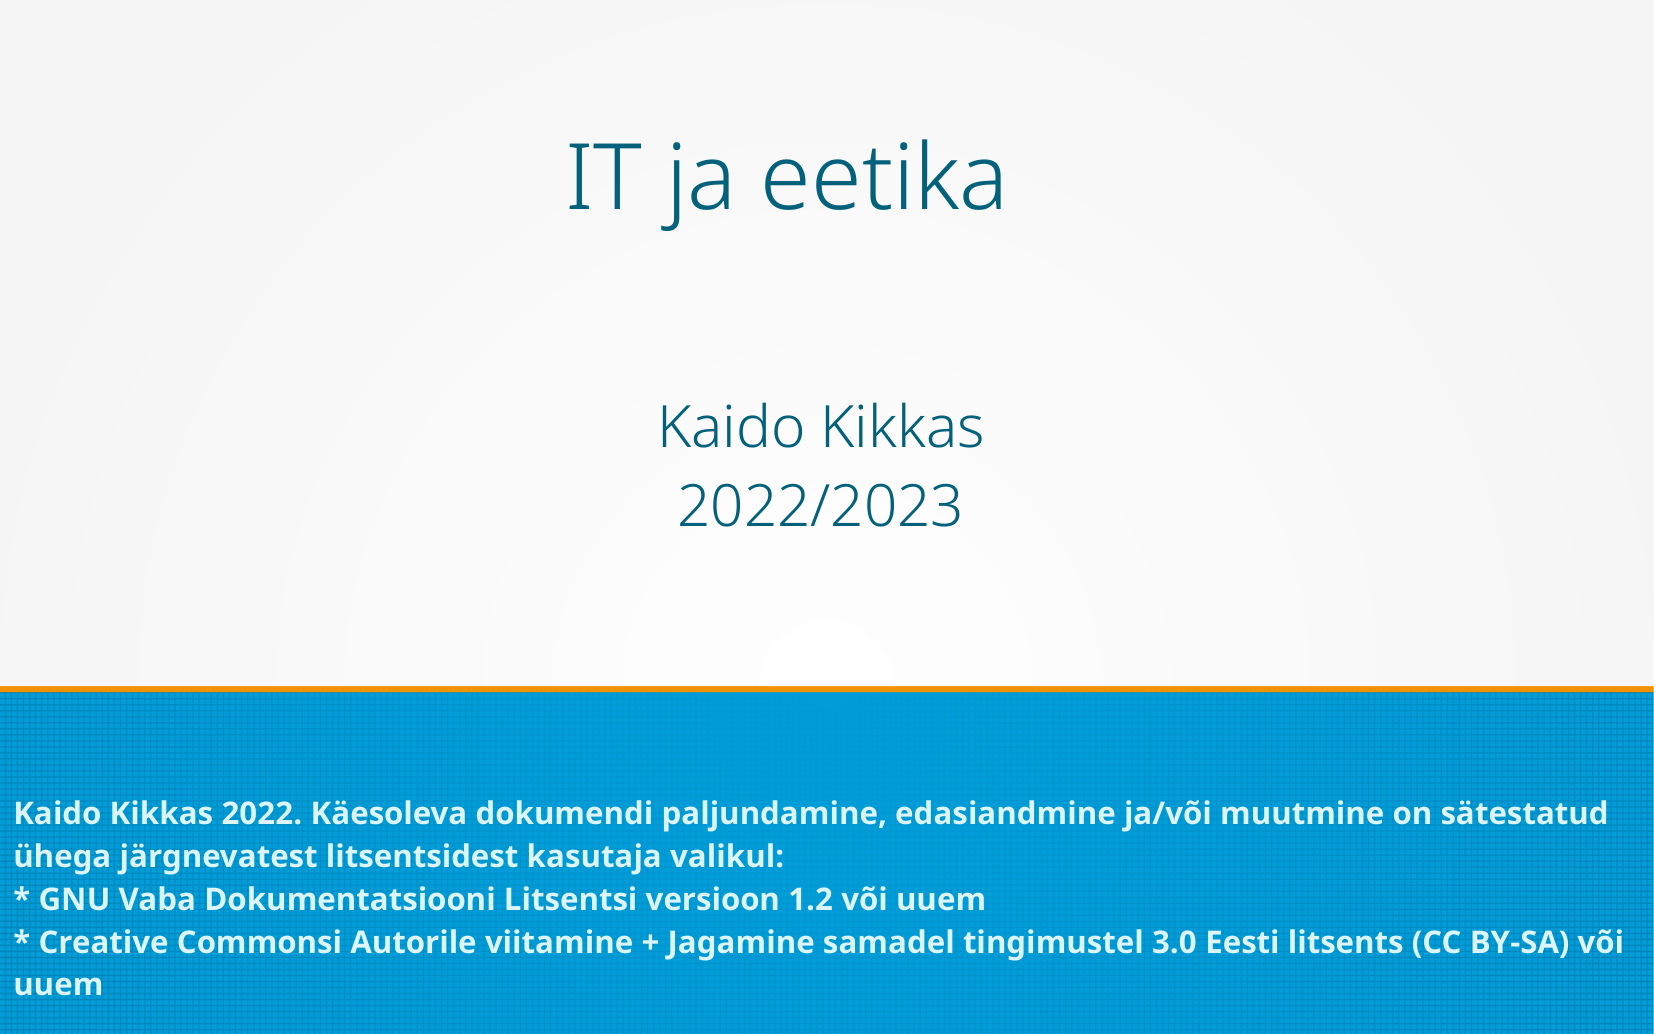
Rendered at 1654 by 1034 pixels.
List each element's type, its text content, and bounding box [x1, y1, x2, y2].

picture [0, 0, 1654, 692]
title IT ja eetika [75, 37, 1501, 237]
subtitle Kaido Kikkas 2022. Käesoleva dokumendi paljundamine, edasiandmine ja/või muutmine on sätestatud ühega järgnevatest litsentsidest kasutaja valikul: * GNU Vaba Dokumentatsiooni Litsentsi versioon 1.2 või uuem * Creative Commonsi Autorile viitamine + Jagamine samadel tingimustel 3.0 Eesti litsents (CC BY-SA) või uuem [13, 791, 1630, 1004]
title Kaido Kikkas 2022/2023 [259, 345, 1382, 544]
